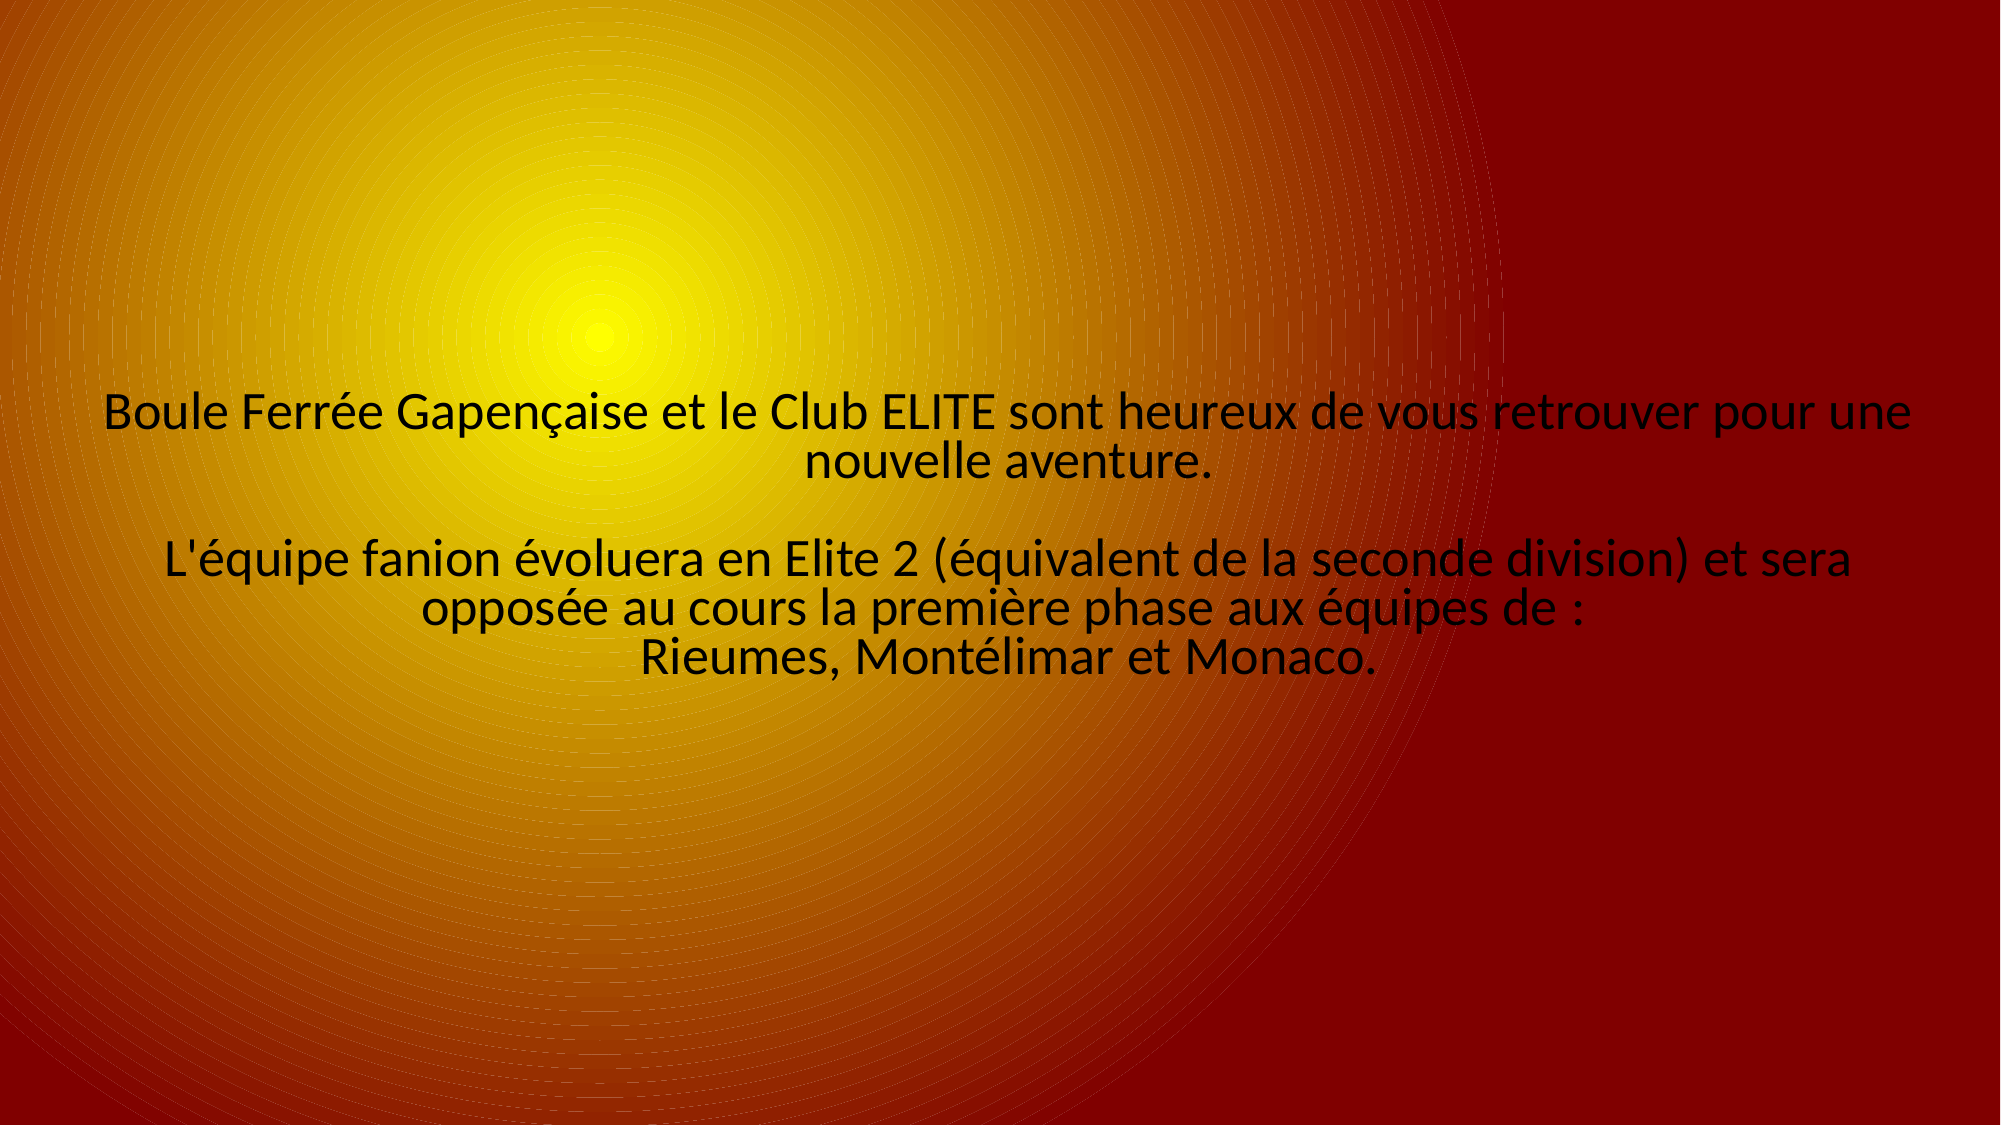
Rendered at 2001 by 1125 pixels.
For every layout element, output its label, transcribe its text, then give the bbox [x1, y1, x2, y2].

title Boule Ferrée Gapençaise et le Club ELITE sont heureux de vous retrouver pour une nouvelle aventure. L'équipe fanion évoluera en Elite 2 (équivalent de la seconde division) et sera opposée au cours la première phase aux équipes de : Rieumes, Montélimar et Monaco. [70, 35, 1949, 1040]
